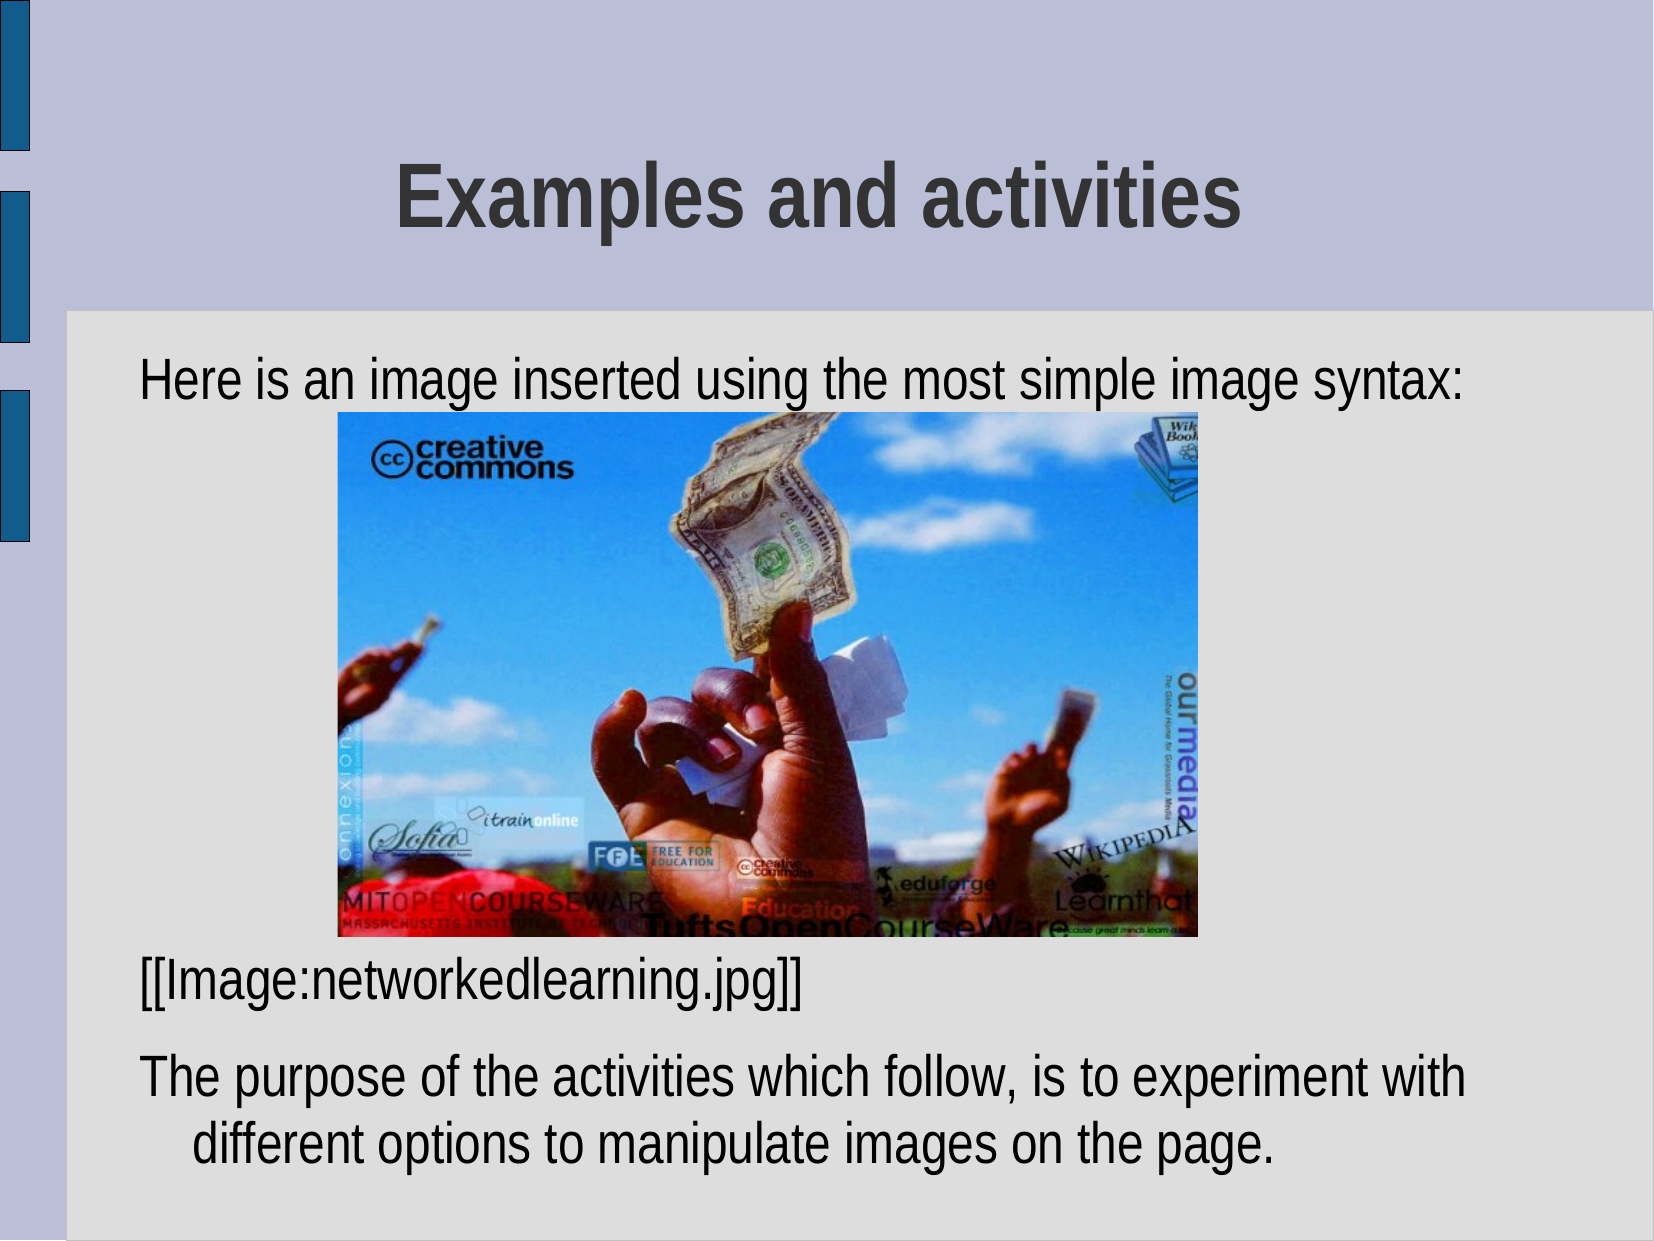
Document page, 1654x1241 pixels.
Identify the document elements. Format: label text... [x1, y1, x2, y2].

list Here is an image inserted using the most simple image syntax: [[Image:networkedlearning.jpg]] The purpose of the activities which follow, is to experiment with different options to manipulate images on the page. [121, 344, 1534, 1170]
picture [337, 412, 1201, 938]
title Examples and activities [121, 91, 1534, 299]
